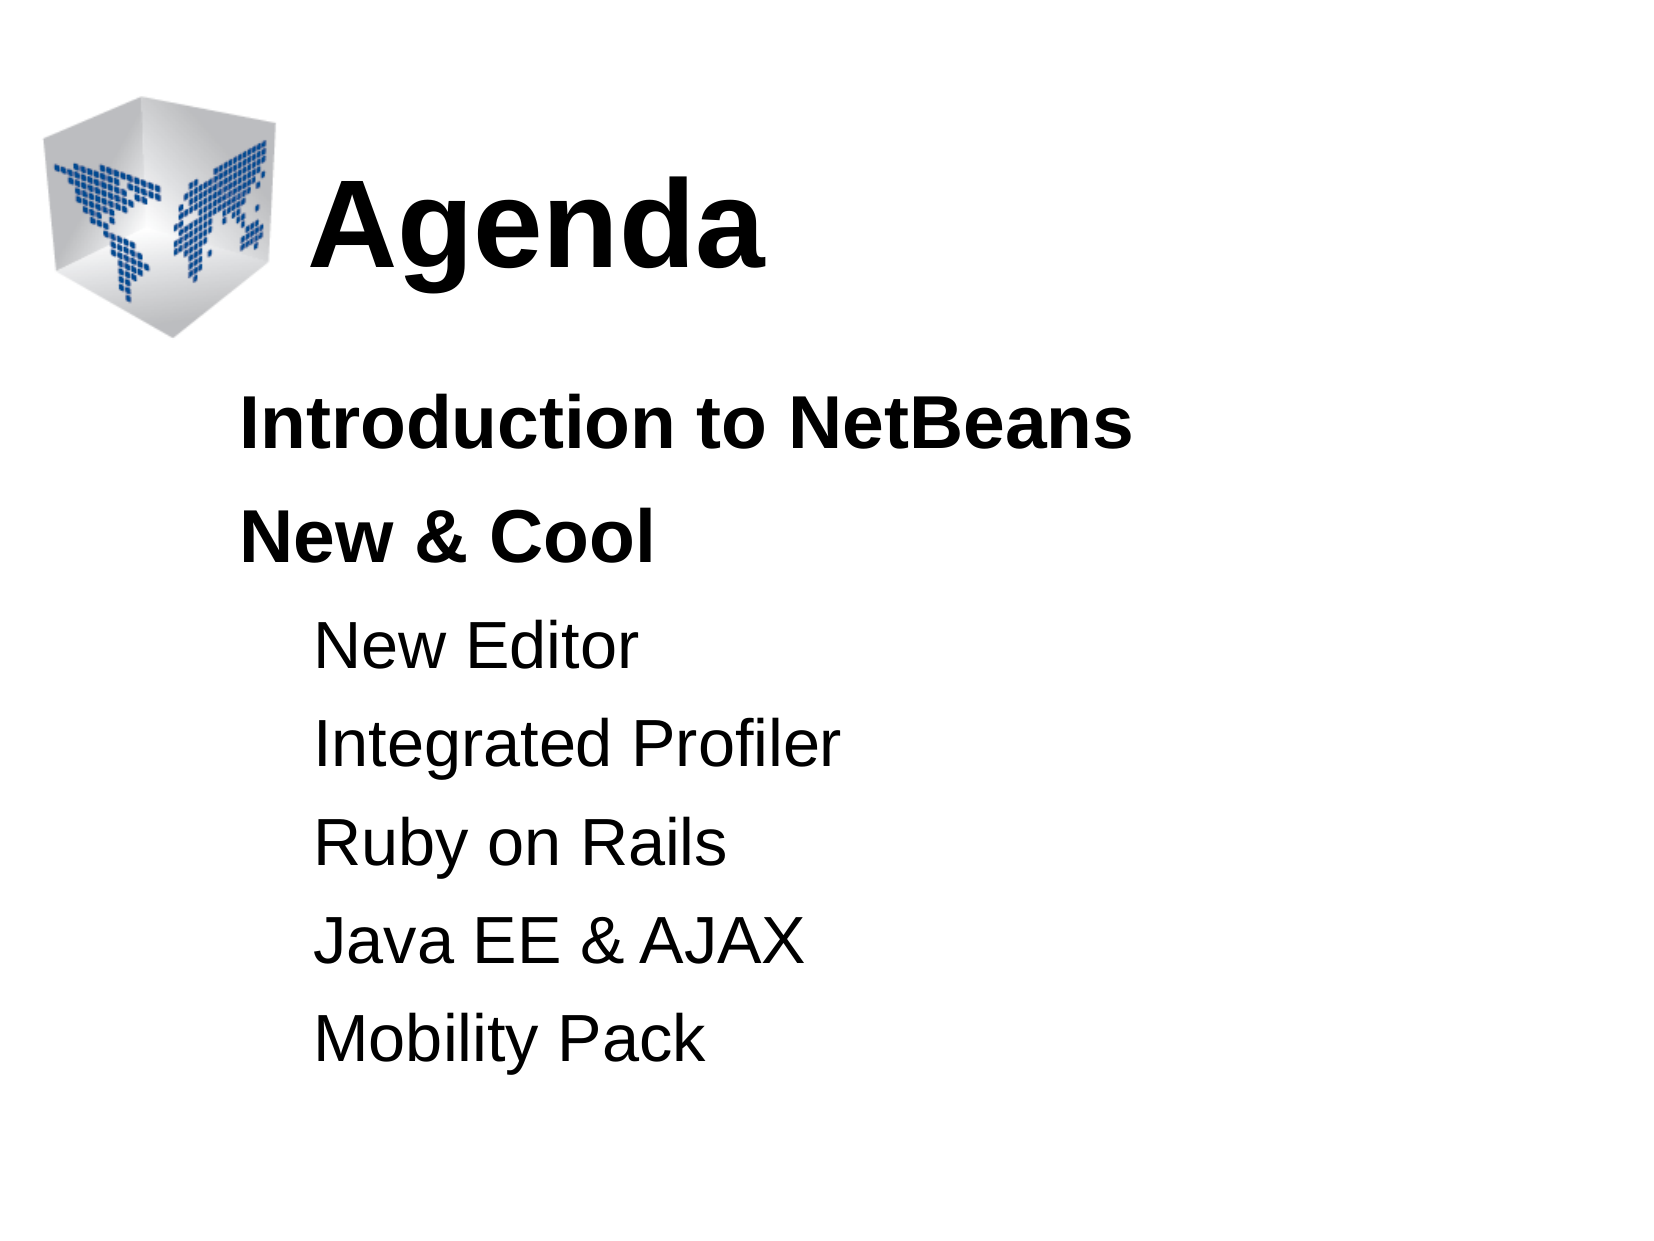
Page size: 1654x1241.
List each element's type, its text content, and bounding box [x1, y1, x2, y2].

title Agenda [307, 120, 1500, 328]
list Introduction to NetBeans New & Cool New Editor Integrated Profiler Ruby on Rails Java EE & AJAX Mobility Pack [219, 380, 1565, 1115]
picture [11, 84, 284, 349]
